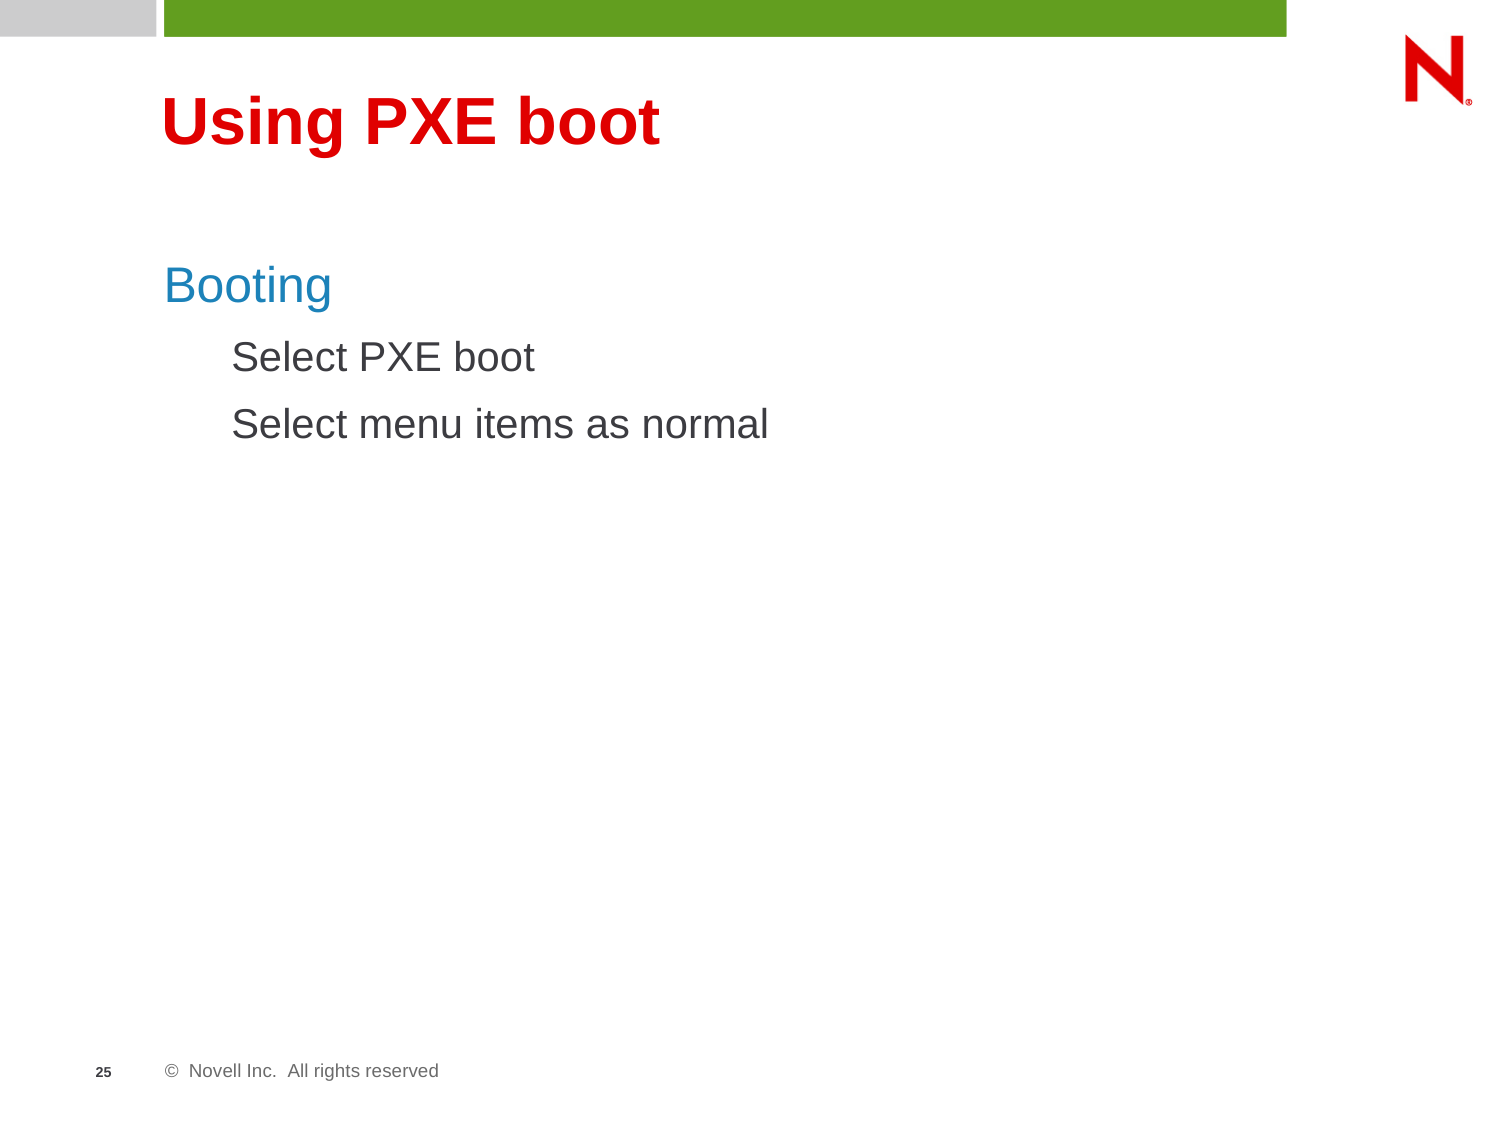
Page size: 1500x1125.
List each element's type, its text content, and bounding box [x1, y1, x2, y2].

picture [1403, 32, 1473, 107]
title Using PXE boot [161, 41, 1383, 205]
list Booting Select PXE boot Select menu items as normal [163, 254, 1404, 1030]
